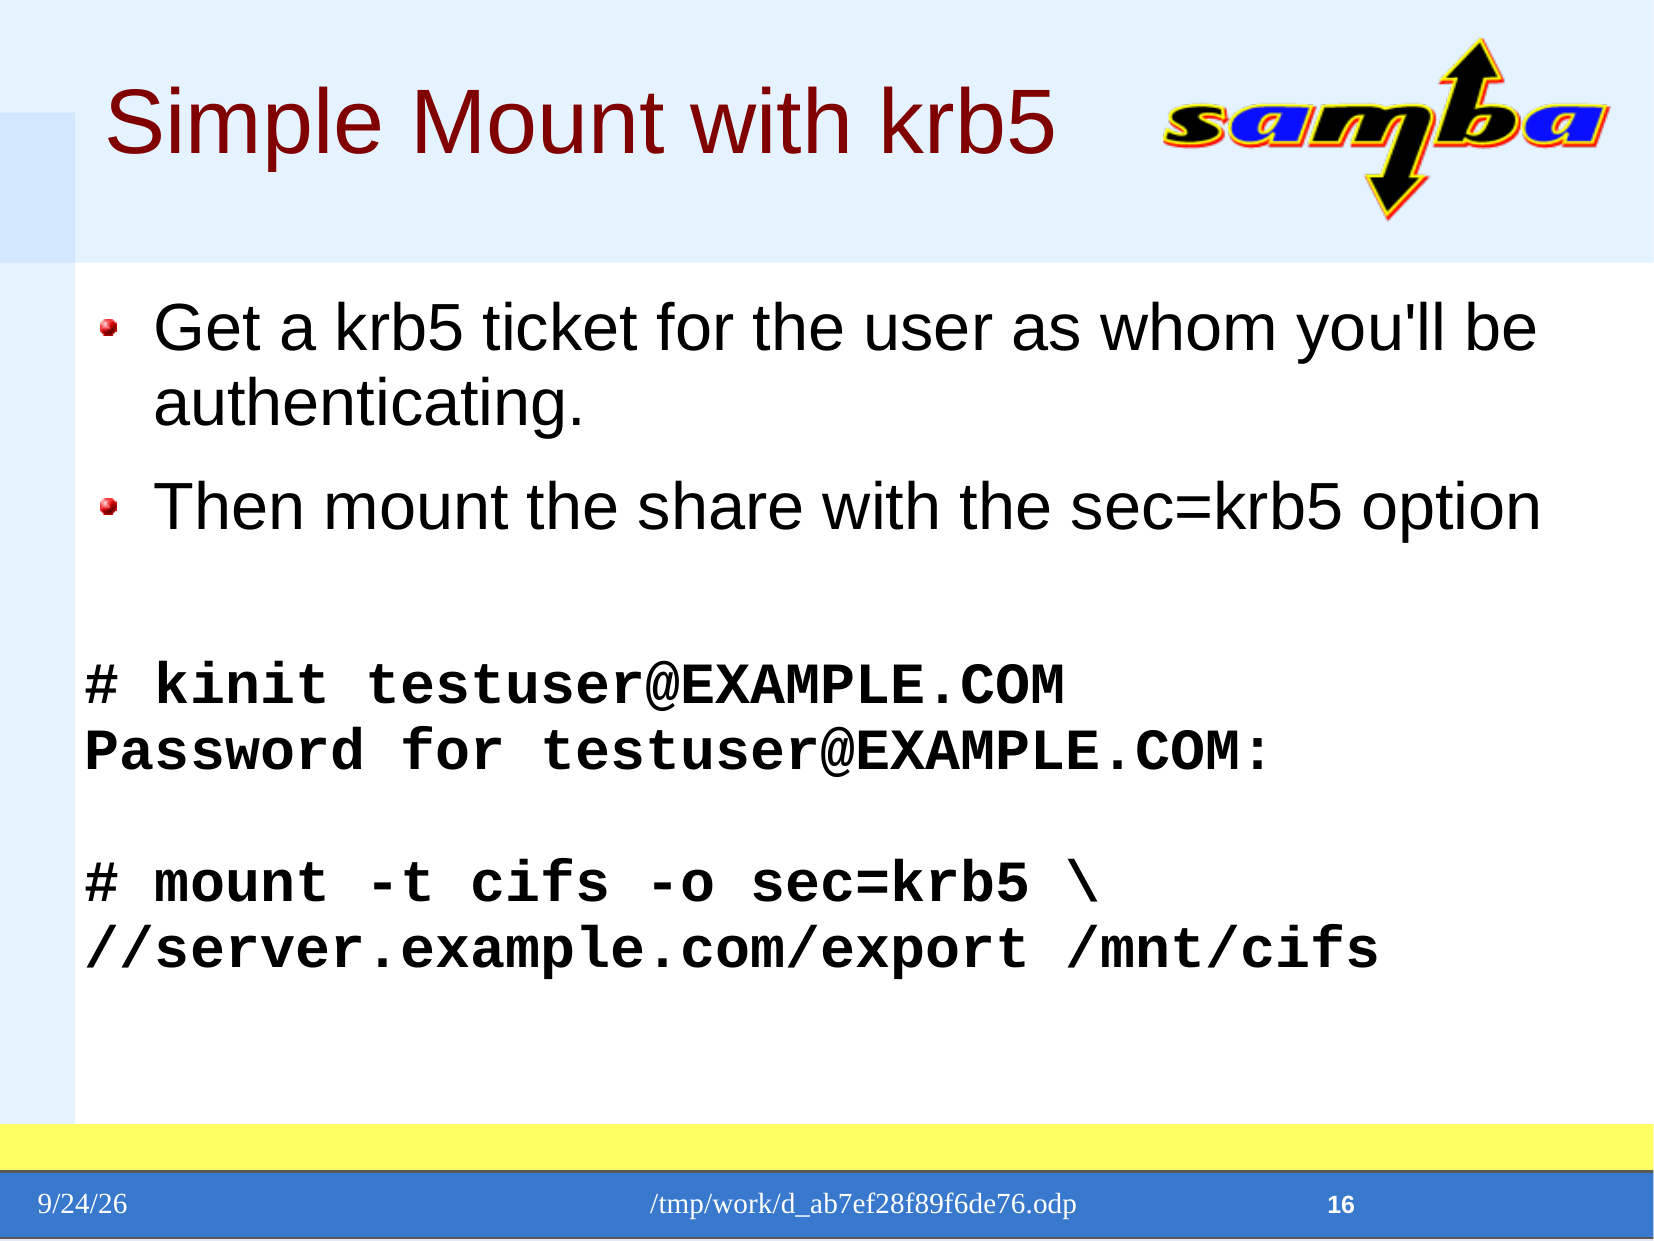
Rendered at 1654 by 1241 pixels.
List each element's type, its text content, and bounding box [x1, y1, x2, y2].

text_box # kinit testuser@EXAMPLE.COM Password for testuser@EXAMPLE.COM: # mount -t cifs -o sec=krb5 \ //server.example.com/export /mnt/cifs [70, 647, 1649, 1059]
picture [0, 1124, 1654, 1241]
picture [793, 1227, 799, 1238]
list Get a krb5 ticket for the user as whom you'll be authenticating. Then mount the share with the sec=krb5 option [82, 290, 1571, 563]
title Simple Mount with krb5 [0, 7, 1163, 238]
picture [1163, 37, 1613, 225]
